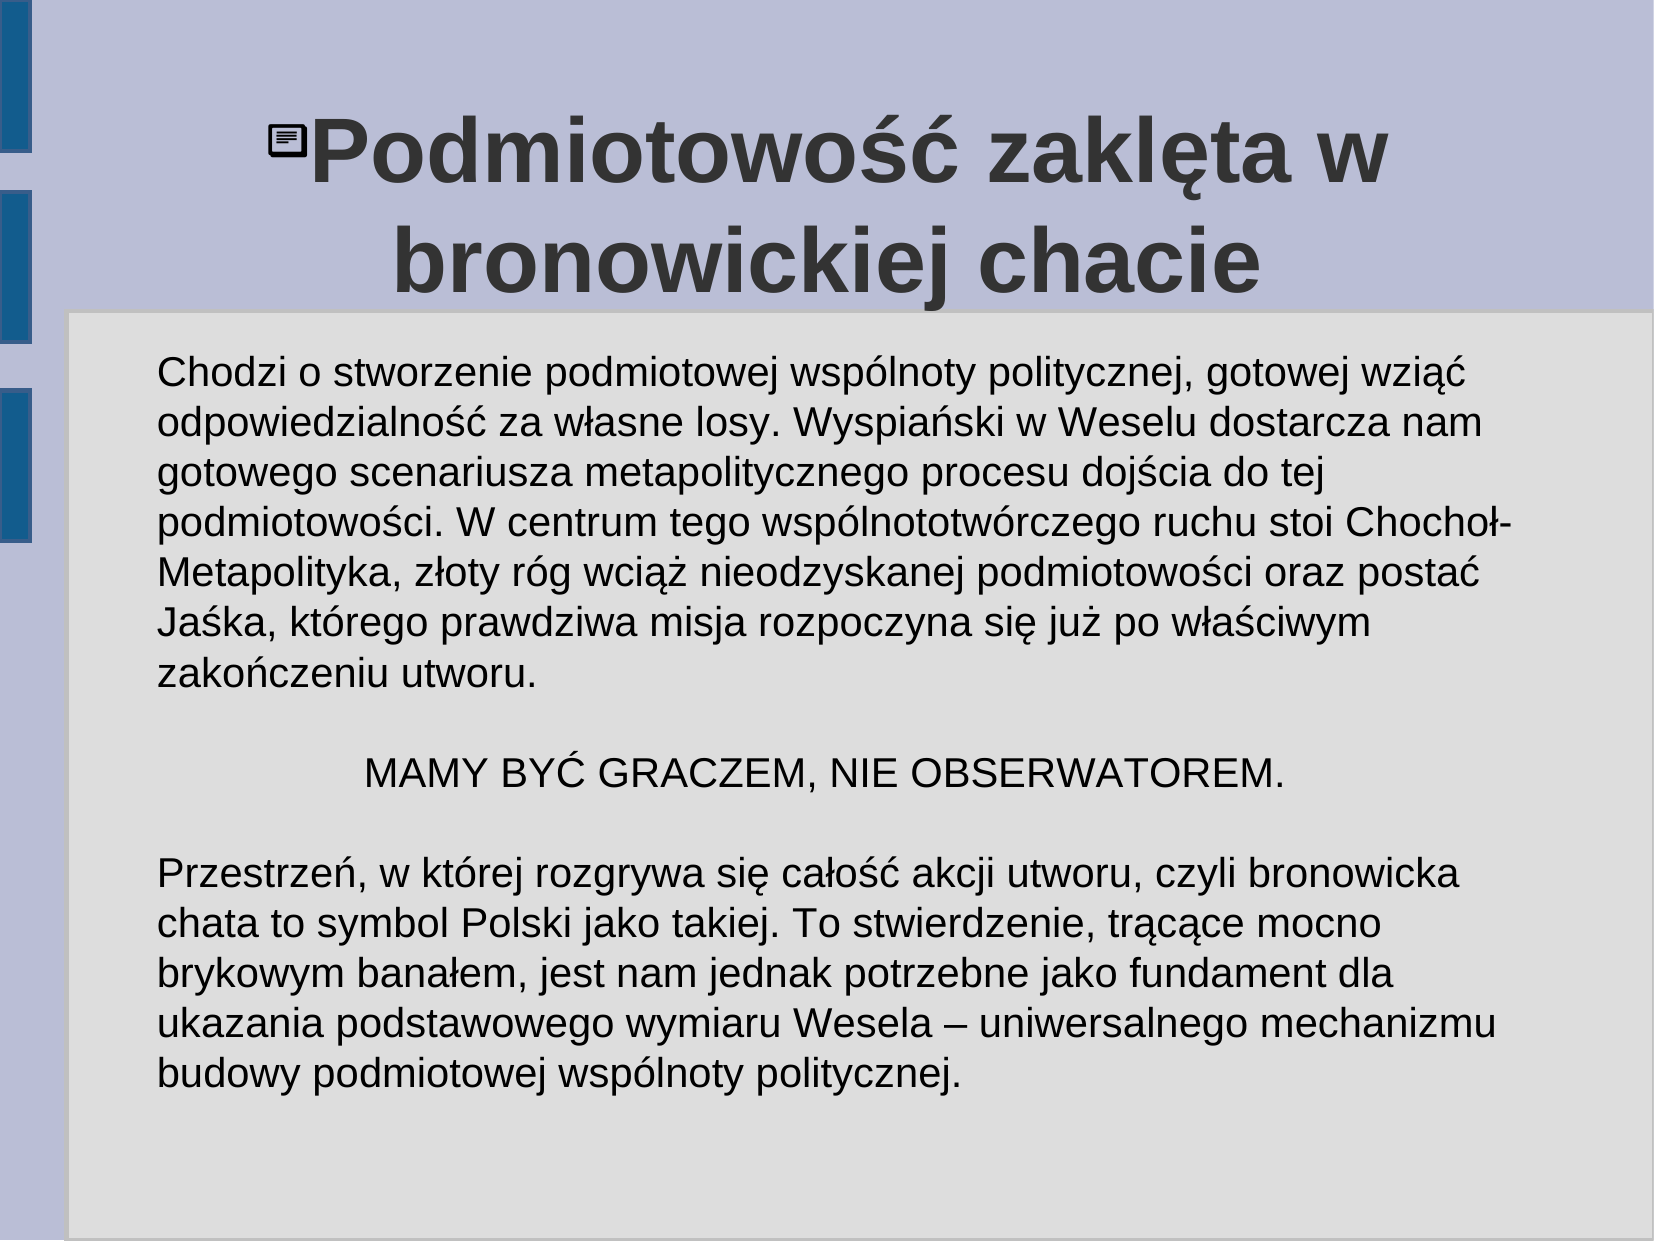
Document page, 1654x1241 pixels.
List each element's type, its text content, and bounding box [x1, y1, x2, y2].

list Chodzi o stworzenie podmiotowej wspólnoty politycznej, gotowej wziąć odpowiedzialność za własne losy. Wyspiański w Weselu dostarcza nam gotowego scenariusza metapolitycznego procesu dojścia do tej podmiotowości. W centrum tego wspólnototwórczego ruchu stoi Chochoł-Metapolityka, złoty róg wciąż nieodzyskanej podmiotowości oraz postać Jaśka, którego prawdziwa misja rozpoczyna się już po właściwym zakończeniu utworu. MAMY BYĆ GRACZEM, NIE OBSERWATOREM. Przestrzeń, w której rozgrywa się całość akcji utworu, czyli bronowicka chata to symbol Polski jako takiej. To stwierdzenie, trącące mocno brykowym banałem, jest nam jednak potrzebne jako fundament dla ukazania podstawowego wymiaru Wesela – uniwersalnego mechanizmu budowy podmiotowej wspólnoty politycznej. [121, 344, 1534, 1127]
title Podmiotowość zaklęta w bronowickiej chacie [121, 91, 1534, 299]
